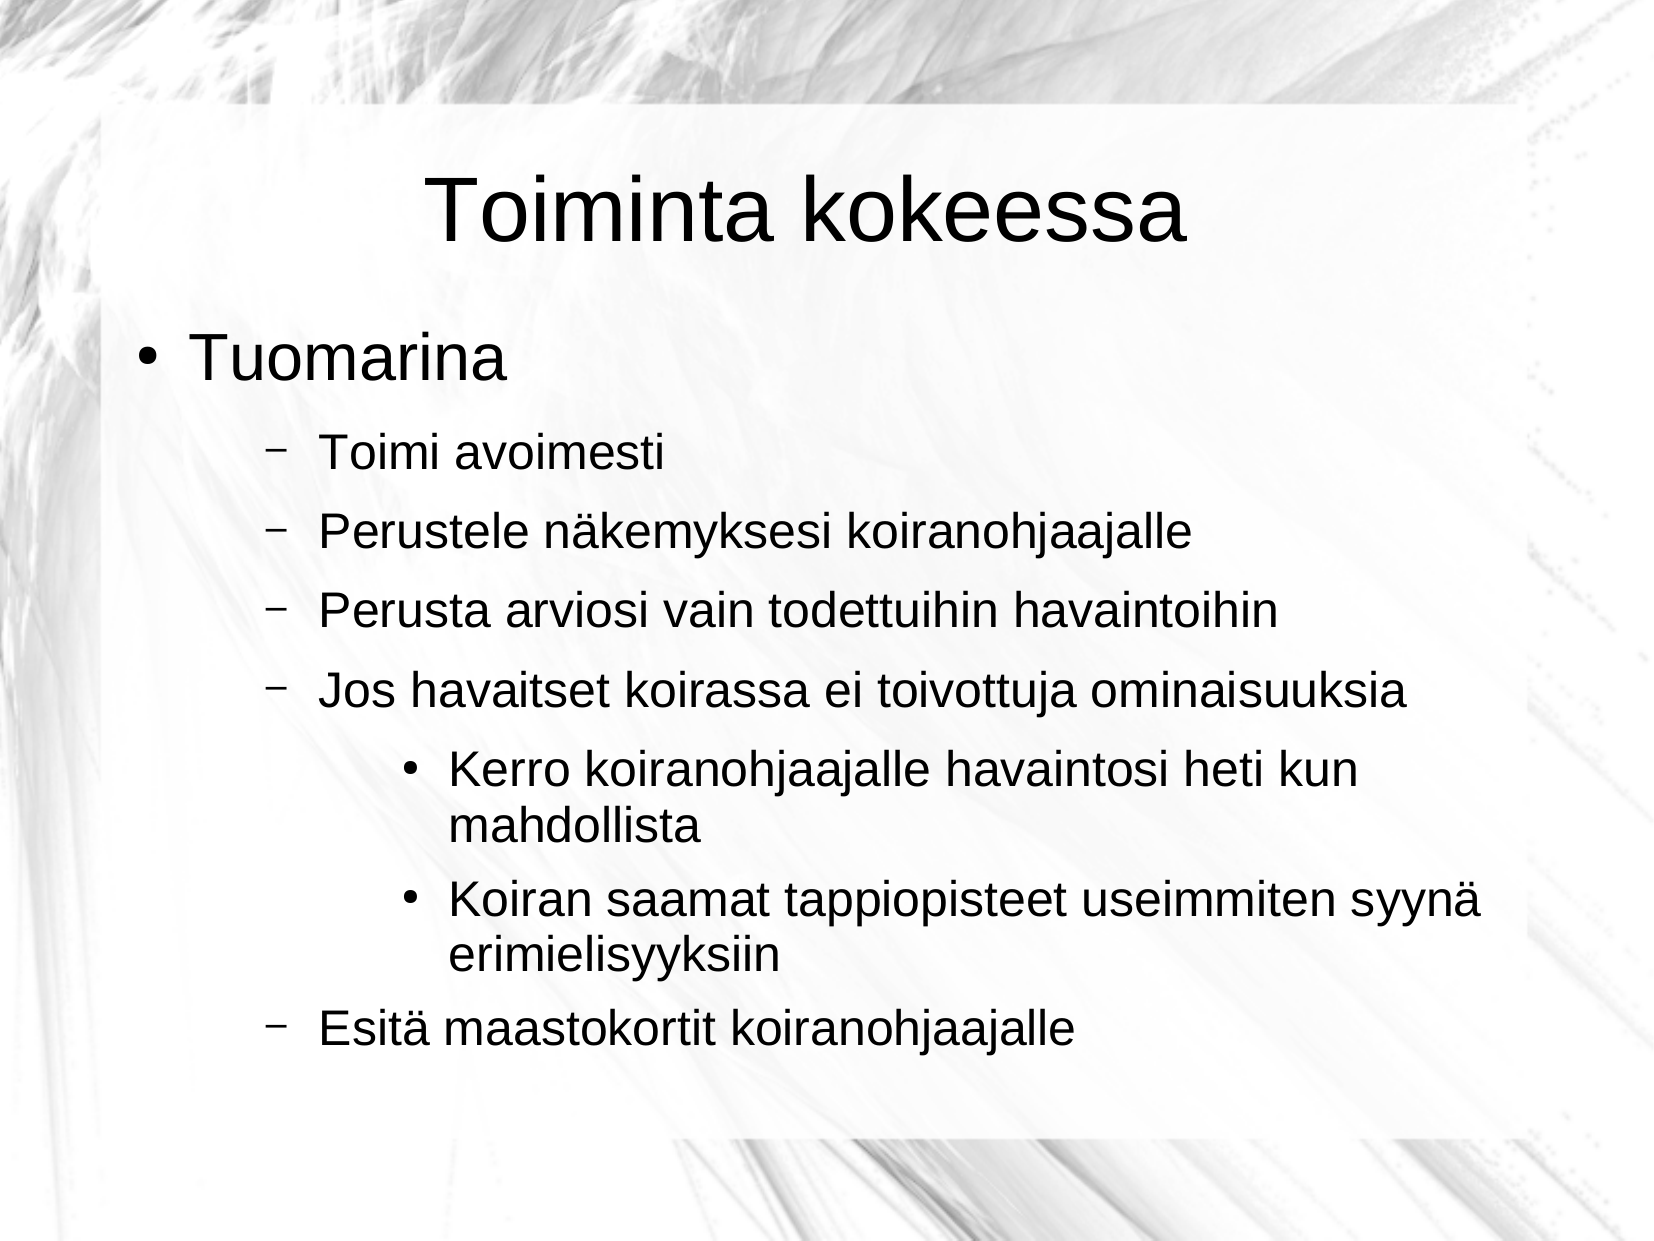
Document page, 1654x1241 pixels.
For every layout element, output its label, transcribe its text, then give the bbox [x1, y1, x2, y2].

list Tuomarina Toimi avoimesti Perustele näkemyksesi koiranohjaajalle Perusta arviosi vain todettuihin havaintoihin Jos havaitset koirassa ei toivottuja ominaisuuksia Kerro koiranohjaajalle havaintosi heti kun mahdollista Koiran saamat tappiopisteet useimmiten syynä erimielisyyksiin Esitä maastokortit koiranohjaajalle [118, 319, 1571, 1210]
picture [0, 0, 1654, 1241]
title Toiminta kokeessa [112, 158, 1501, 261]
